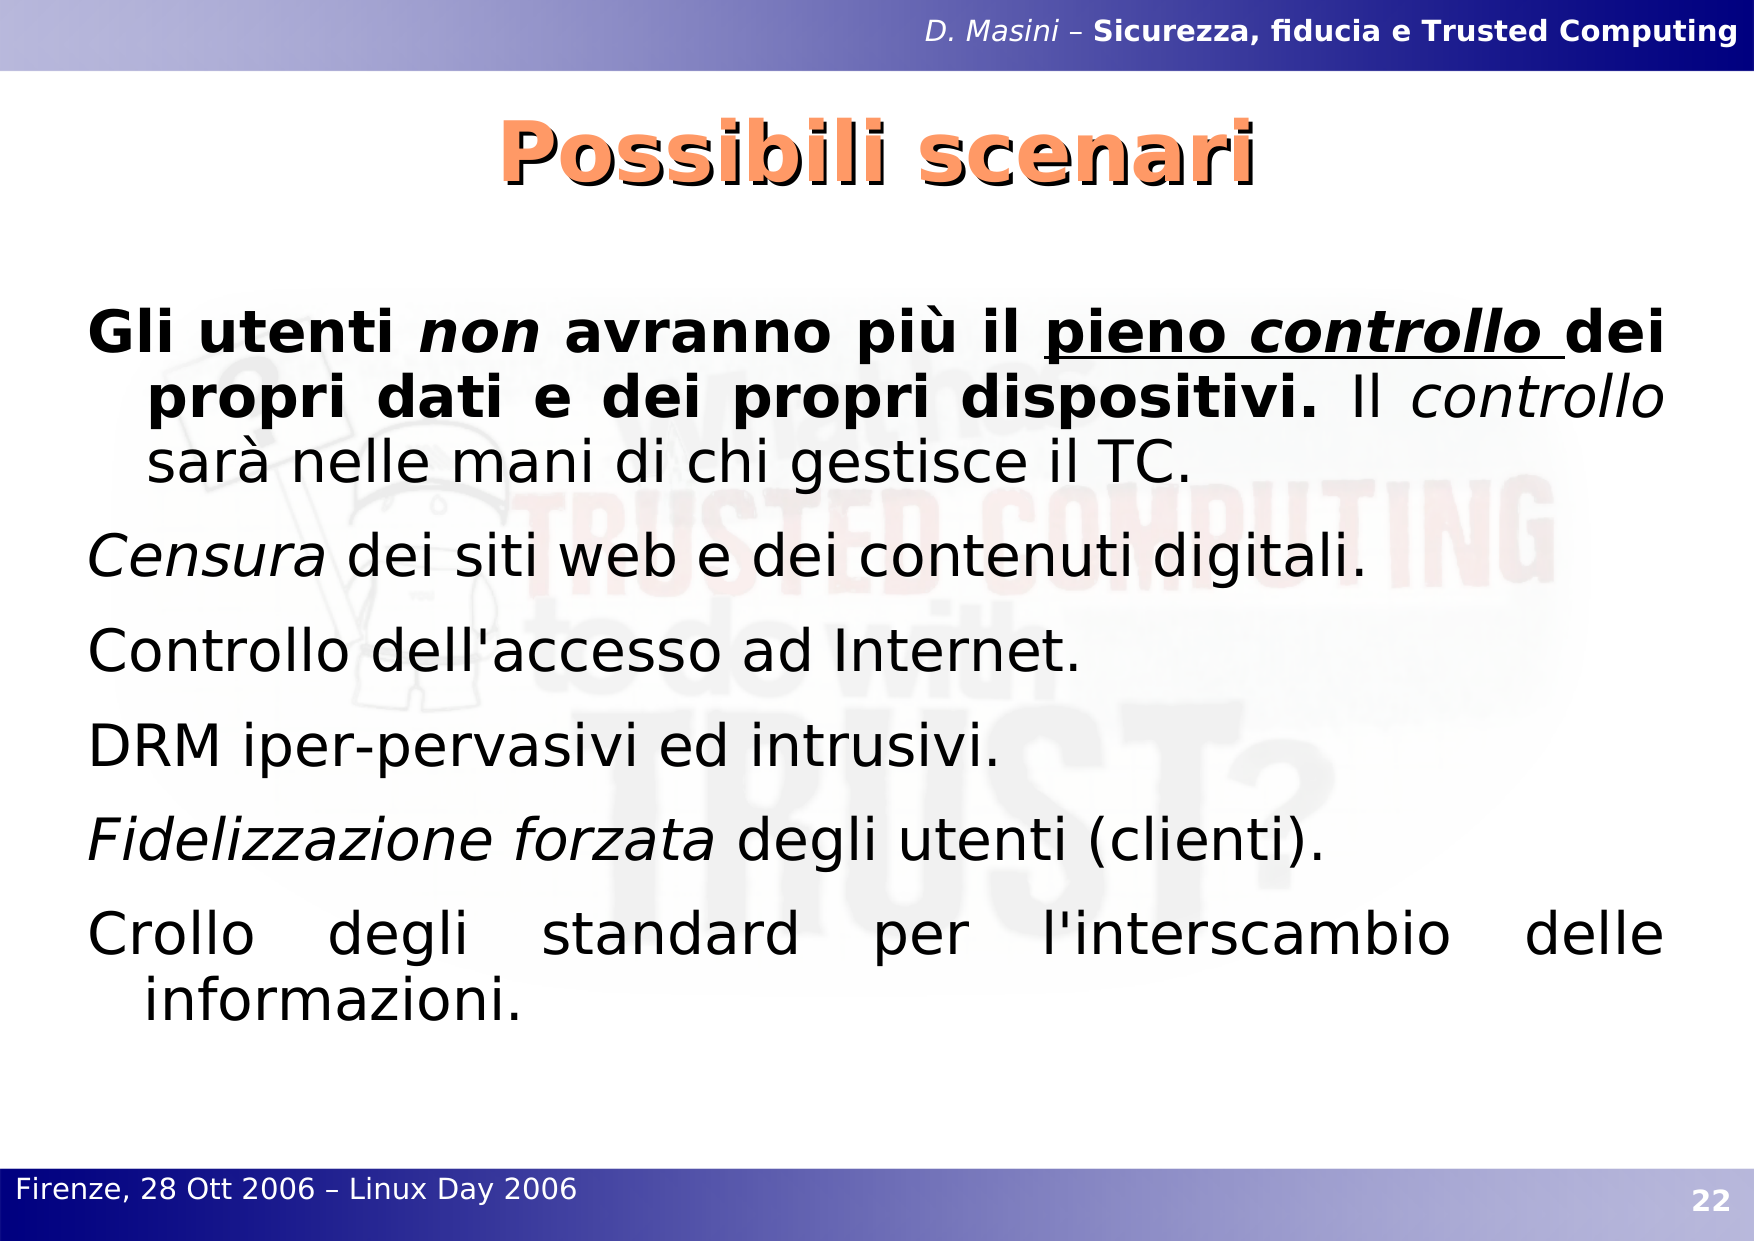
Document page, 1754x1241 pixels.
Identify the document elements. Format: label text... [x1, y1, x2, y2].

text_box <numero> [1641, 1185, 1732, 1223]
title Possibili scenari [87, 49, 1667, 257]
list Gli utenti non avranno più il pieno controllo dei propri dati e dei propri dispositivi. Il controllo sarà nelle mani di chi gestisce il TC. Censura dei siti web e dei contenuti digitali. Controllo dell'accesso ad Internet. DRM iper-pervasivi ed intrusivi. Fidelizzazione forzata degli utenti (clienti). Crollo degli standard per l'interscambio delle informazioni. [87, 300, 1667, 1096]
picture [0, 0, 1754, 1241]
text_box D. Masini – Sicurezza, fiducia e Trusted Computing [602, 7, 1754, 63]
text_box Firenze, 28 Ott 2006 – Linux Day 2006 [0, 1175, 1314, 1234]
